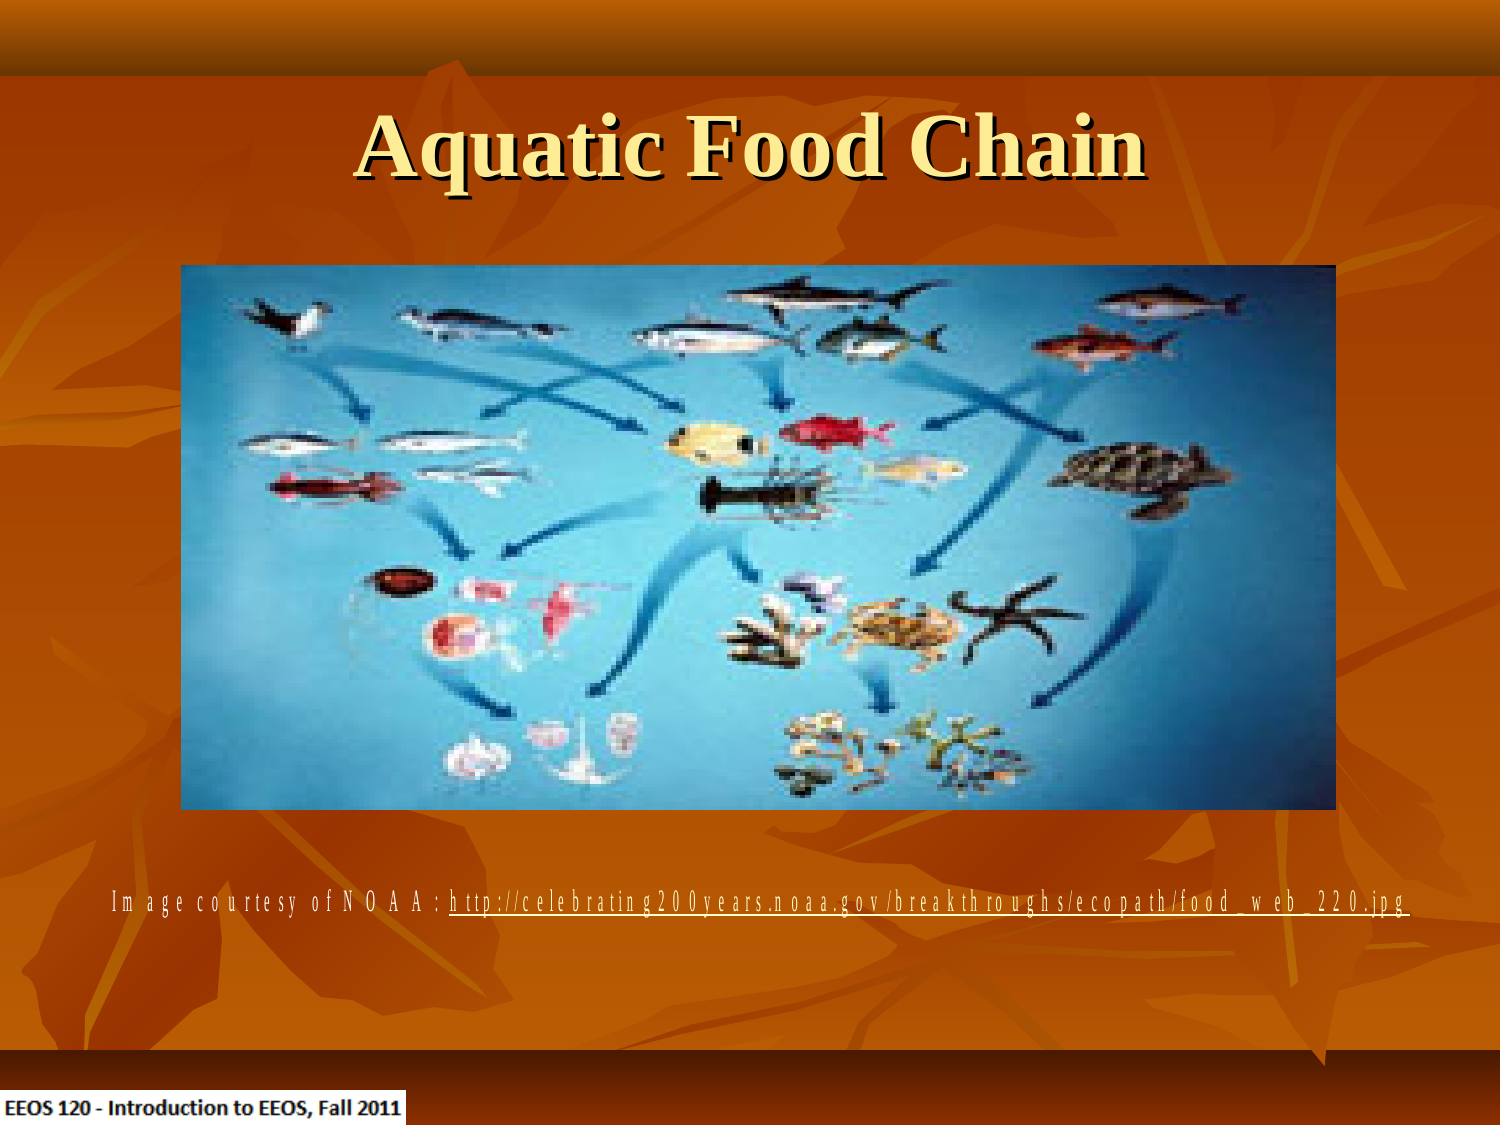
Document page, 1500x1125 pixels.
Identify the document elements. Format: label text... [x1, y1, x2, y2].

list [75, 262, 1426, 1006]
picture [0, 1090, 406, 1125]
picture [90, 870, 1440, 929]
picture [181, 265, 1336, 811]
title Aquatic Food Chain [75, 45, 1426, 234]
